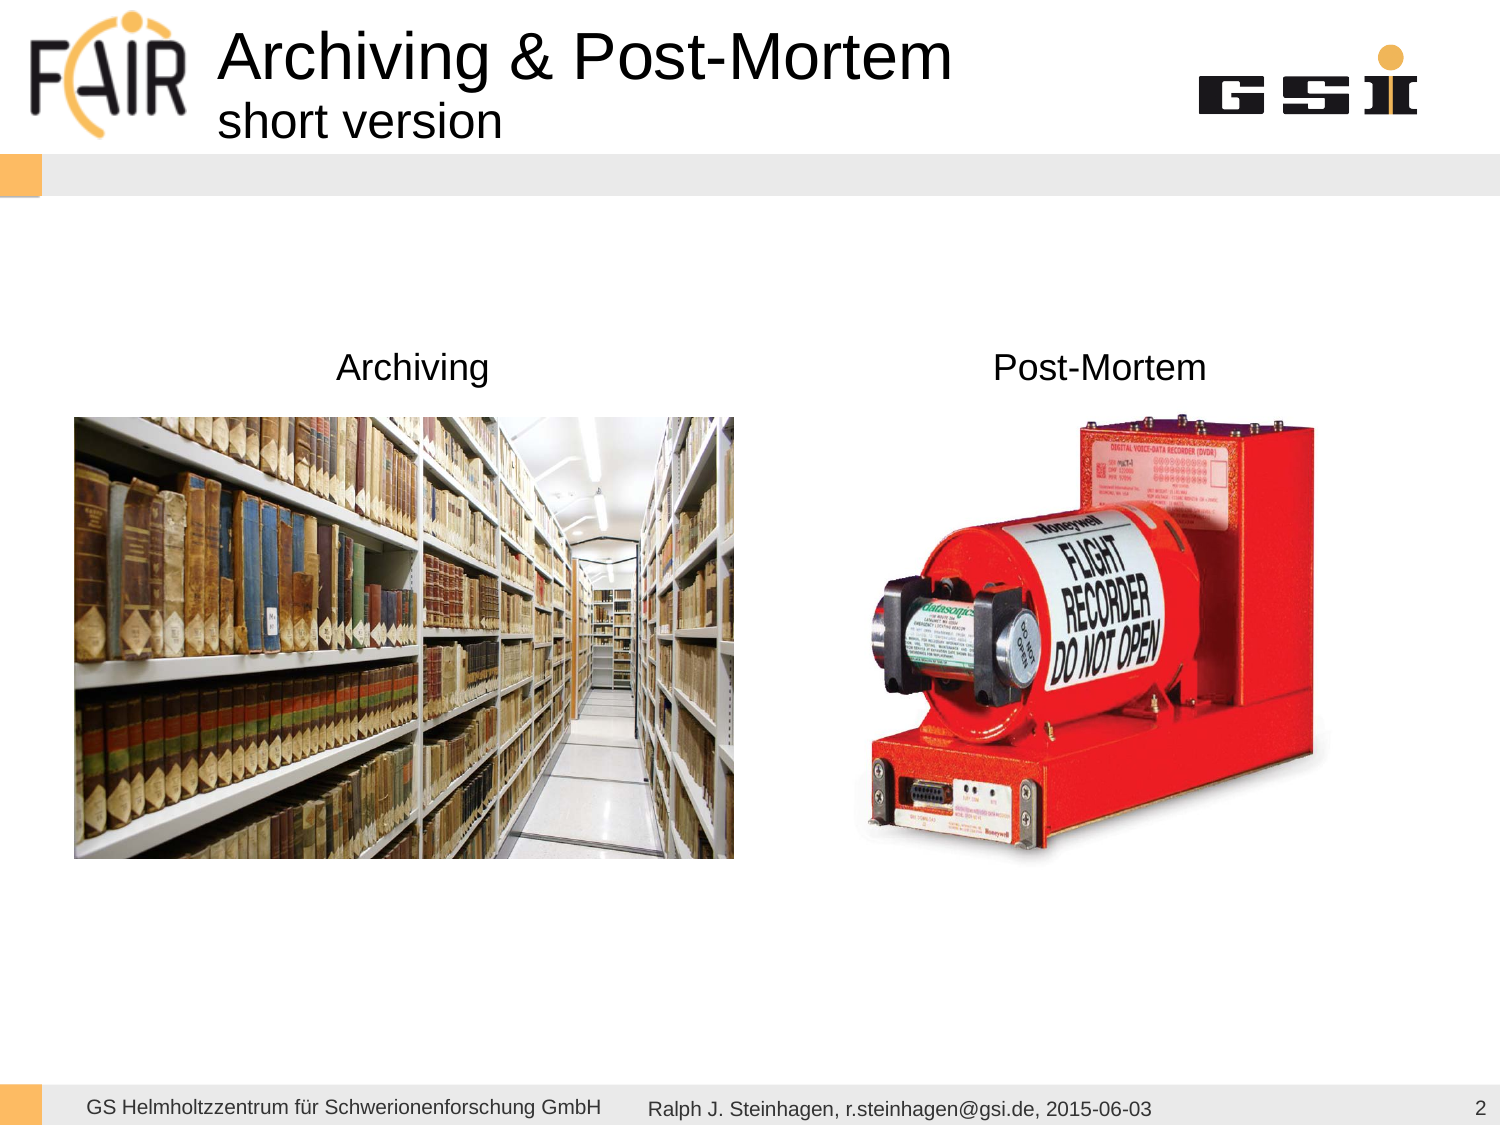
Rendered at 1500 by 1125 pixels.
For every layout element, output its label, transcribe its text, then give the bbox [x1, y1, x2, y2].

picture [74, 417, 734, 859]
text_box Post-Mortem [978, 339, 1230, 396]
picture [1197, 42, 1419, 117]
picture [30, 9, 187, 141]
picture [844, 386, 1348, 890]
title Archiving & Post-Mortem short version [217, 18, 1109, 150]
text_box Archiving [321, 338, 510, 397]
